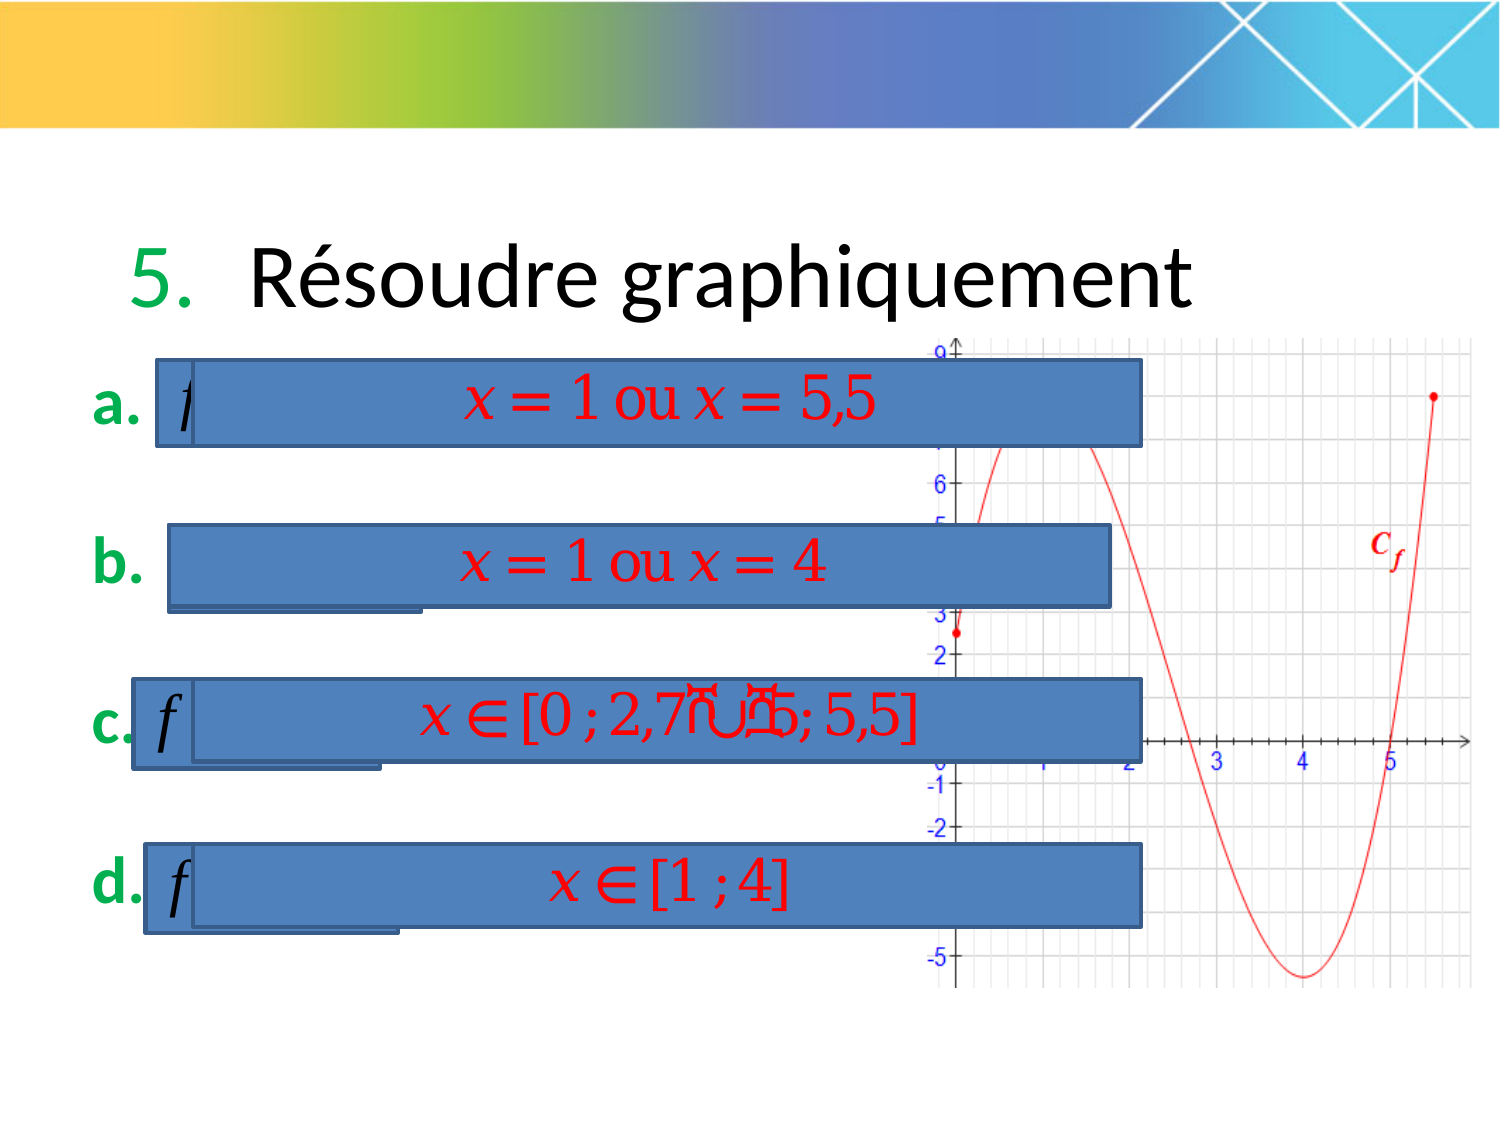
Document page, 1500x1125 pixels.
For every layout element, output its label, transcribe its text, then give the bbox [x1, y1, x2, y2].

text_box Résoudre graphiquement [112, 208, 1376, 333]
chart [135, 680, 379, 767]
chart [194, 361, 1139, 445]
chart [159, 361, 191, 445]
chart [194, 846, 1139, 925]
chart [147, 846, 396, 931]
chart [194, 680, 1139, 760]
picture [927, 338, 1473, 988]
chart [171, 527, 1108, 605]
text_box a. b. c. d. [76, 349, 562, 931]
